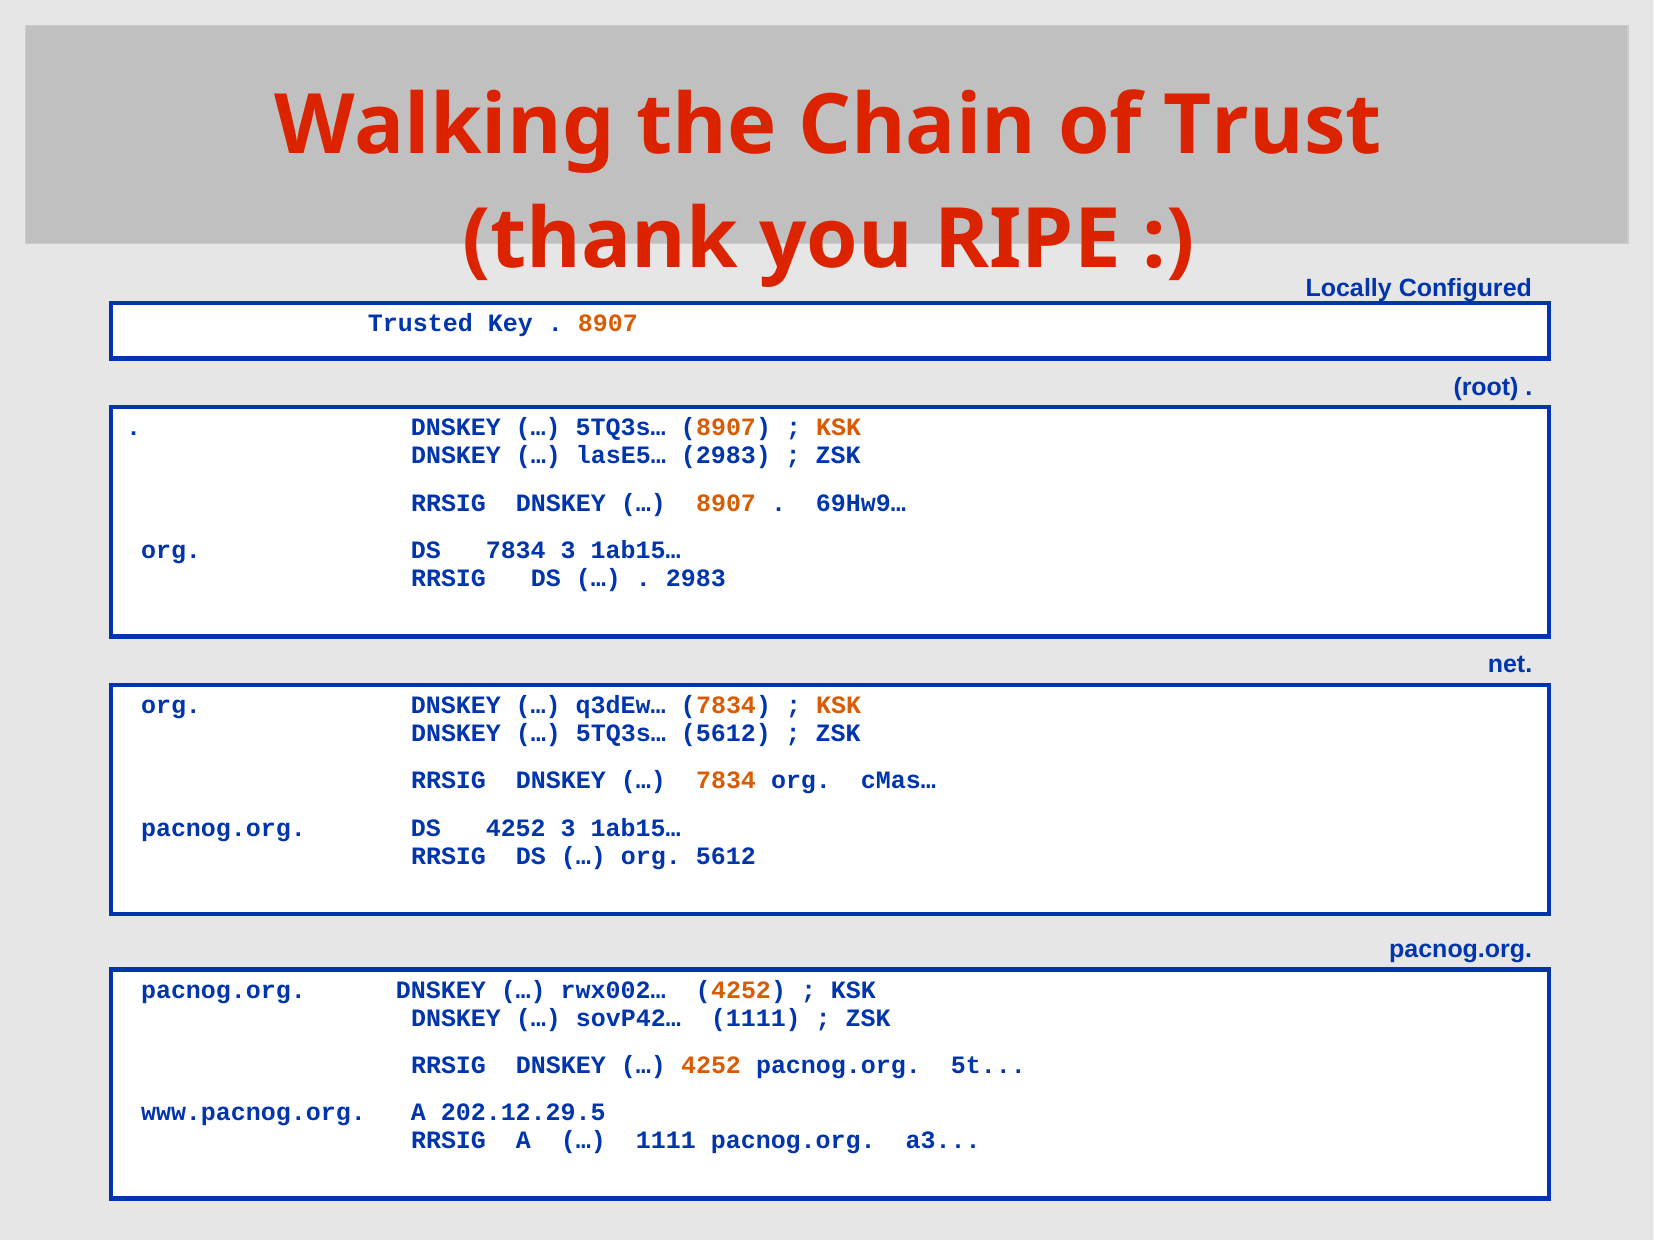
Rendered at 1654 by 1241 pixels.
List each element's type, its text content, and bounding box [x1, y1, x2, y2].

text_box pacnog.org. [111, 927, 1550, 970]
text_box [111, 686, 1550, 915]
title Walking the Chain of Trust (thank you RIPE :) [29, 57, 1628, 260]
text_box pacnog.org. DNSKEY (…) rwx002… (4252) ; KSK DNSKEY (…) sovP42… (1111) ; ZSK RRSIG DNSKEY (…) 4252 pacnog.org. 5t... www.pacnog.org. A 202.12.29.5 RRSIG A (…) 1111 pacnog.org. a3... [111, 969, 1293, 1165]
text_box [111, 408, 1550, 637]
text_box net. [111, 643, 1550, 686]
text_box (root) . [111, 365, 1550, 408]
text_box org. DNSKEY (…) q3dEw… (7834) ; KSK DNSKEY (…) 5TQ3s… (5612) ; ZSK RRSIG DNSKEY (…) 7834 org. cMas… pacnog.org. DS 4252 3 1ab15… RRSIG DS (…) org. 5612 [111, 684, 1195, 880]
text_box [111, 970, 1550, 1199]
text_box . DNSKEY (…) 5TQ3s… (8907) ; KSK DNSKEY (…) lasE5… (2983) ; ZSK RRSIG DNSKEY (…) 8907 . 69Hw9… org. DS 7834 3 1ab15… RRSIG DS (…) . 2983 [111, 407, 1216, 602]
text_box Locally Configured [111, 267, 1550, 310]
text_box Trusted Key . 8907 [111, 310, 1550, 359]
